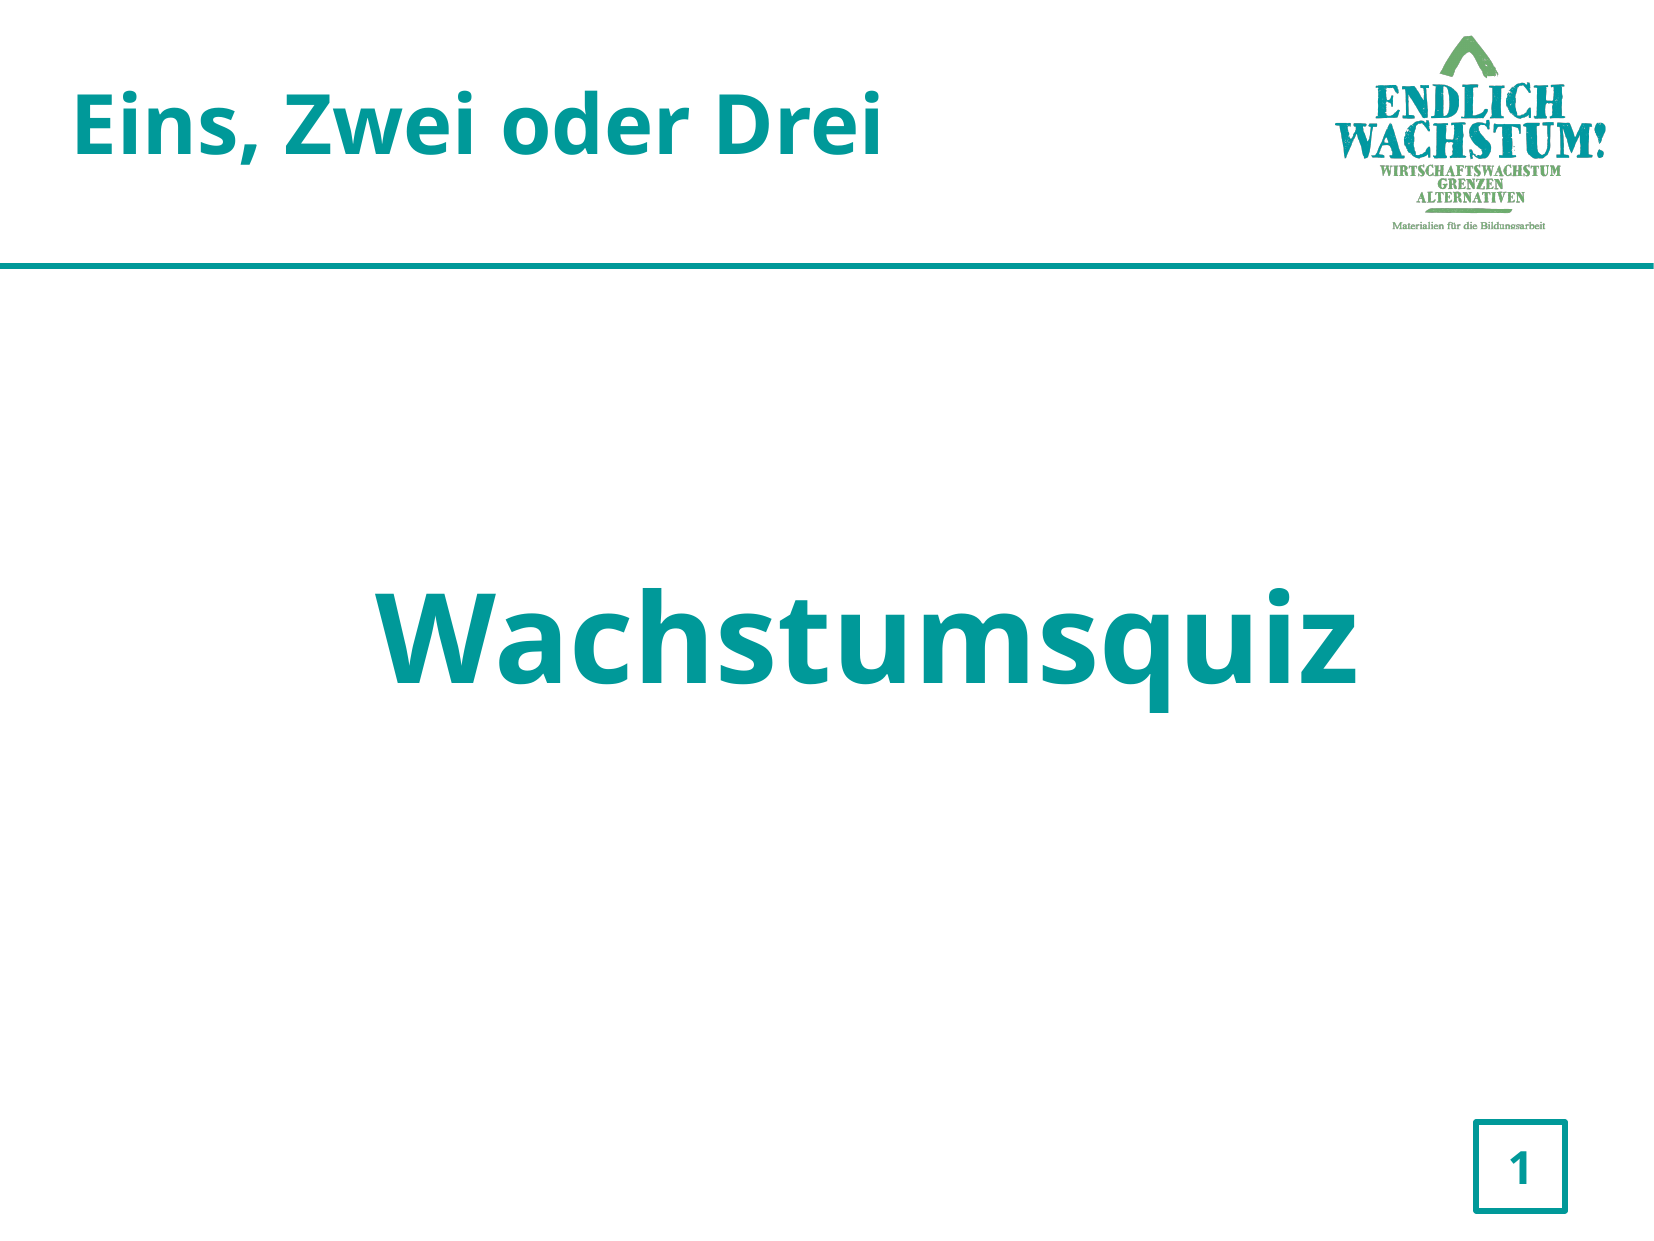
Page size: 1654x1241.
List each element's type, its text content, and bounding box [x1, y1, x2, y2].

title Wachstumsquiz [295, 531, 1441, 739]
picture [1430, 35, 1607, 231]
title Eins, Zwei oder Drei [70, 0, 1430, 272]
